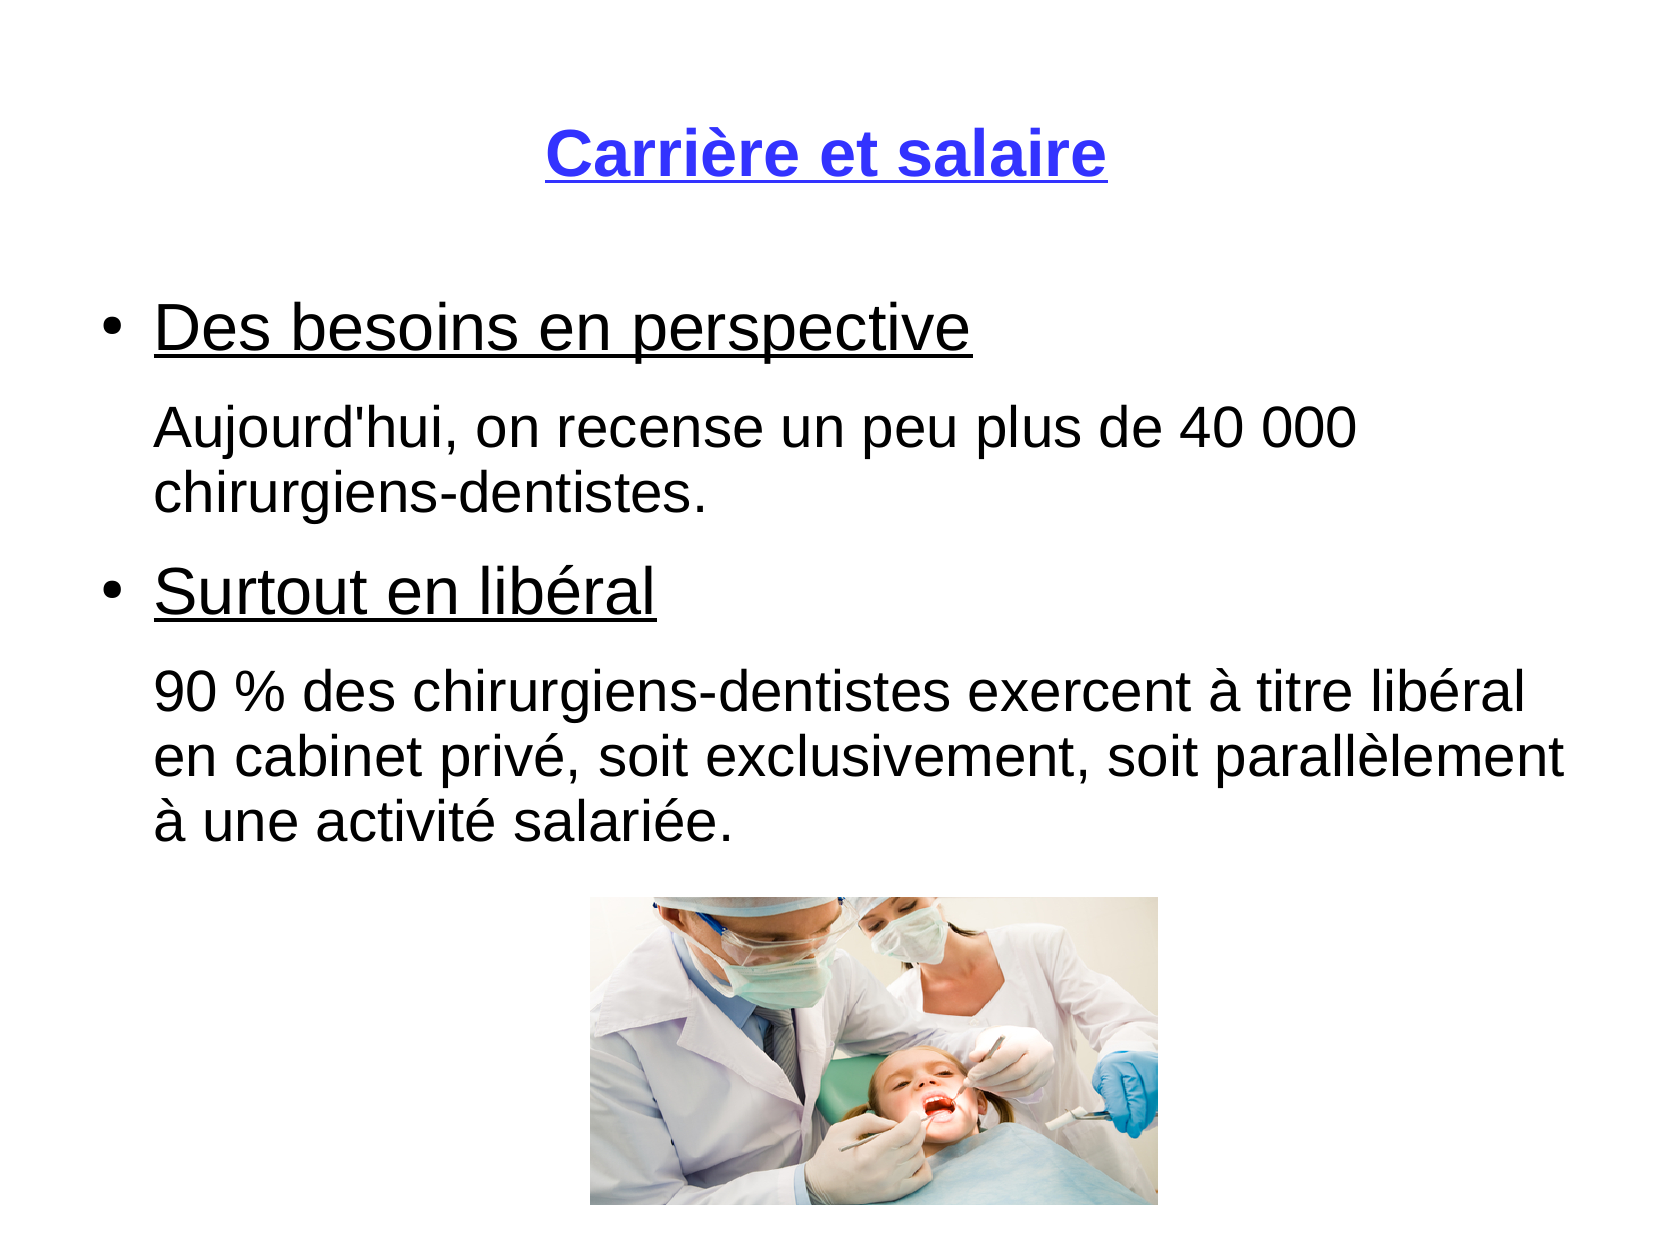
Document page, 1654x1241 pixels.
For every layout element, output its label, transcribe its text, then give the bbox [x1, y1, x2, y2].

list Des besoins en perspective Aujourd'hui, on recense un peu plus de 40 000 chirurgiens-dentistes. Surtout en libéral 90 % des chirurgiens-dentistes exercent à titre libéral en cabinet privé, soit exclusivement, soit parallèlement à une activité salariée. [82, 290, 1571, 1109]
picture [590, 897, 1158, 1205]
title Carrière et salaire [82, 49, 1571, 257]
